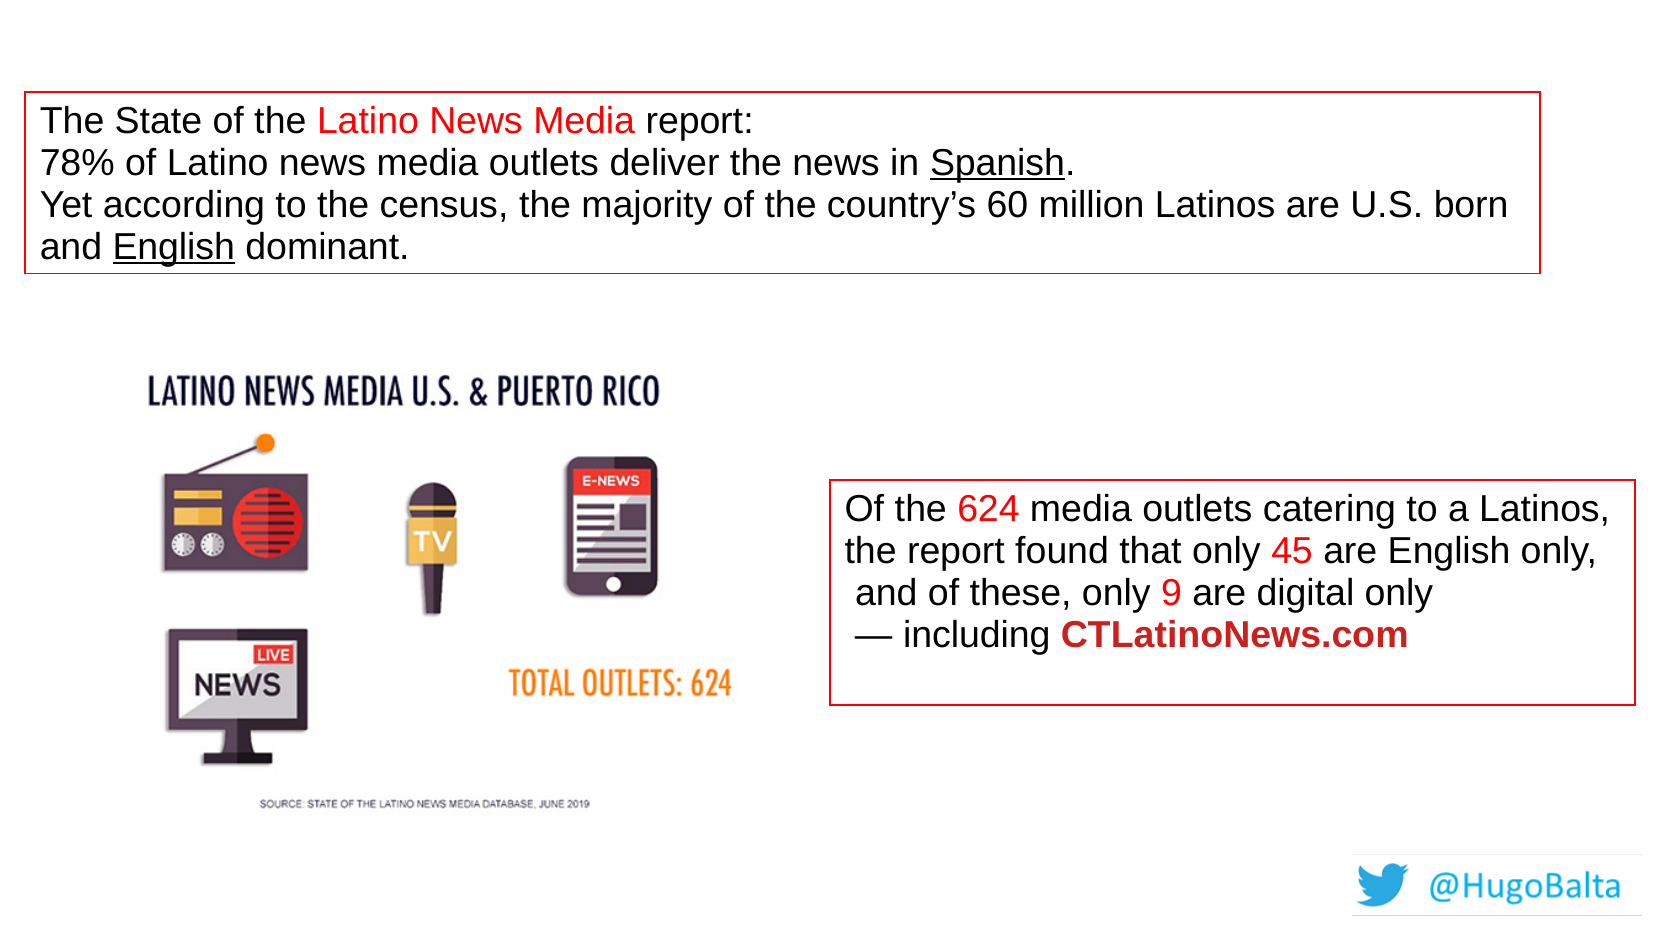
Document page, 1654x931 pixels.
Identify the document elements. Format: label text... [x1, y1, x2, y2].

text_box Of the 624 media outlets catering to a Latinos, the report found that only 45 are English only, and of these, only 9 are digital only — including CTLatinoNews.com [829, 480, 1636, 705]
text_box The State of the Latino News Media report: 78% of Latino news media outlets deliver the news in Spanish. Yet according to the census, the majority of the country’s 60 million Latinos are U.S. born and English dominant. [25, 92, 1541, 274]
picture [60, 332, 799, 826]
picture [1352, 849, 1645, 931]
